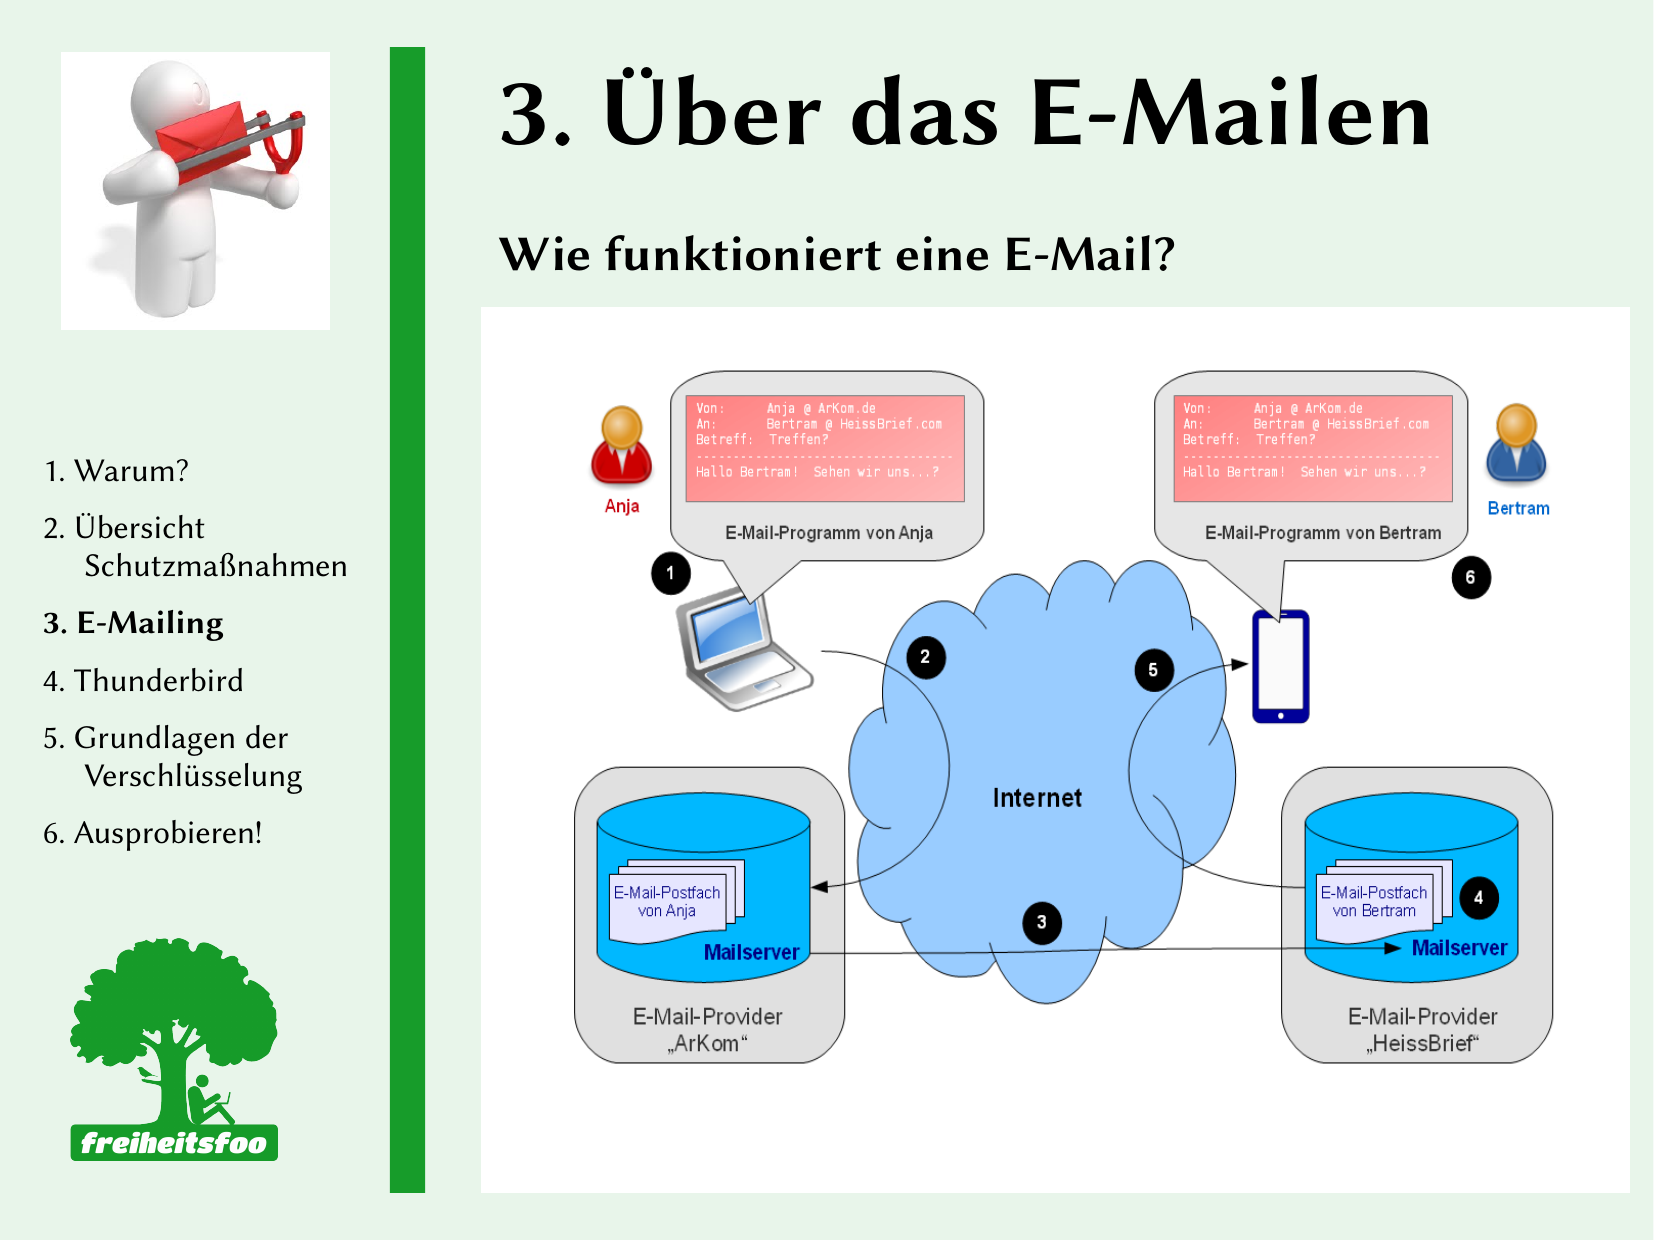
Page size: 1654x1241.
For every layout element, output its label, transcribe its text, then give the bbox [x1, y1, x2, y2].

picture [61, 52, 330, 330]
picture [70, 938, 278, 1162]
text_box 3. Über das E-Mailen Wie funktioniert eine E-Mail? [484, 47, 1607, 291]
text_box 1. Warum? 2. Übersicht Schutzmaßnahmen 3. E-Mailing 4. Thunderbird 5. Grundlagen der Verschlüsselung 6. Ausprobieren! [28, 444, 395, 859]
text_box [389, 47, 426, 1193]
picture [481, 307, 1630, 1193]
